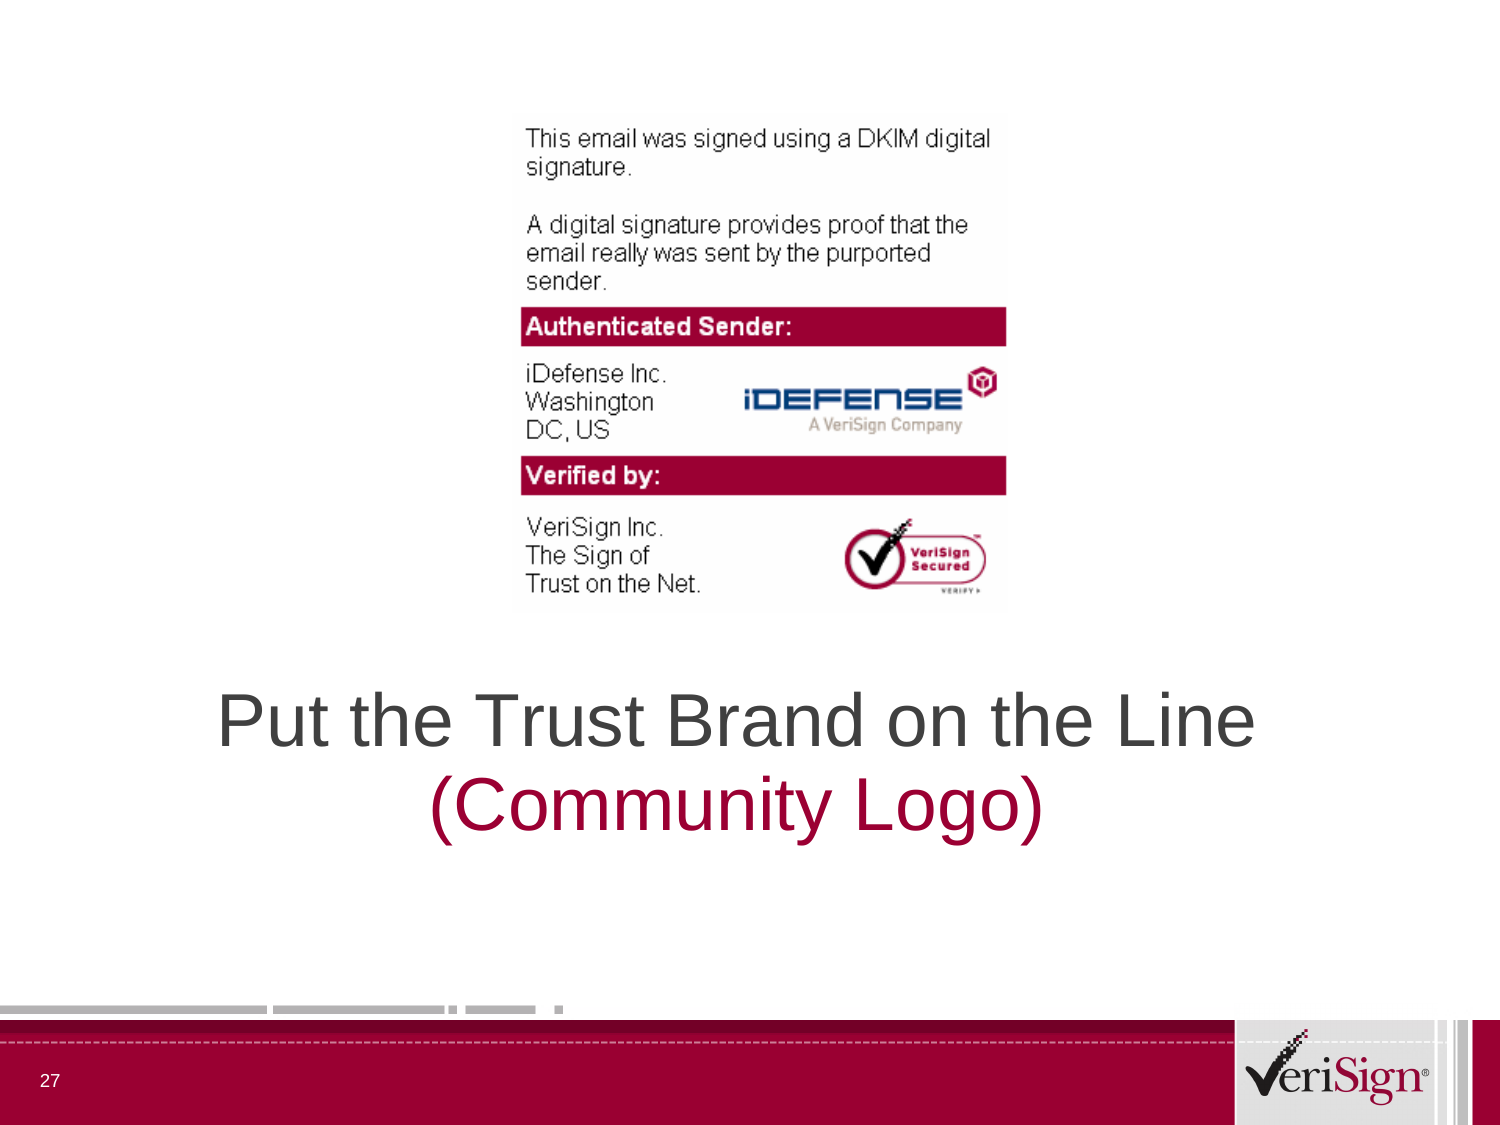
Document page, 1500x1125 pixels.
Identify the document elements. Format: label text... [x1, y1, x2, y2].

picture [512, 113, 1008, 613]
title Put the Trust Brand on the Line (Community Logo) [62, 575, 1413, 951]
